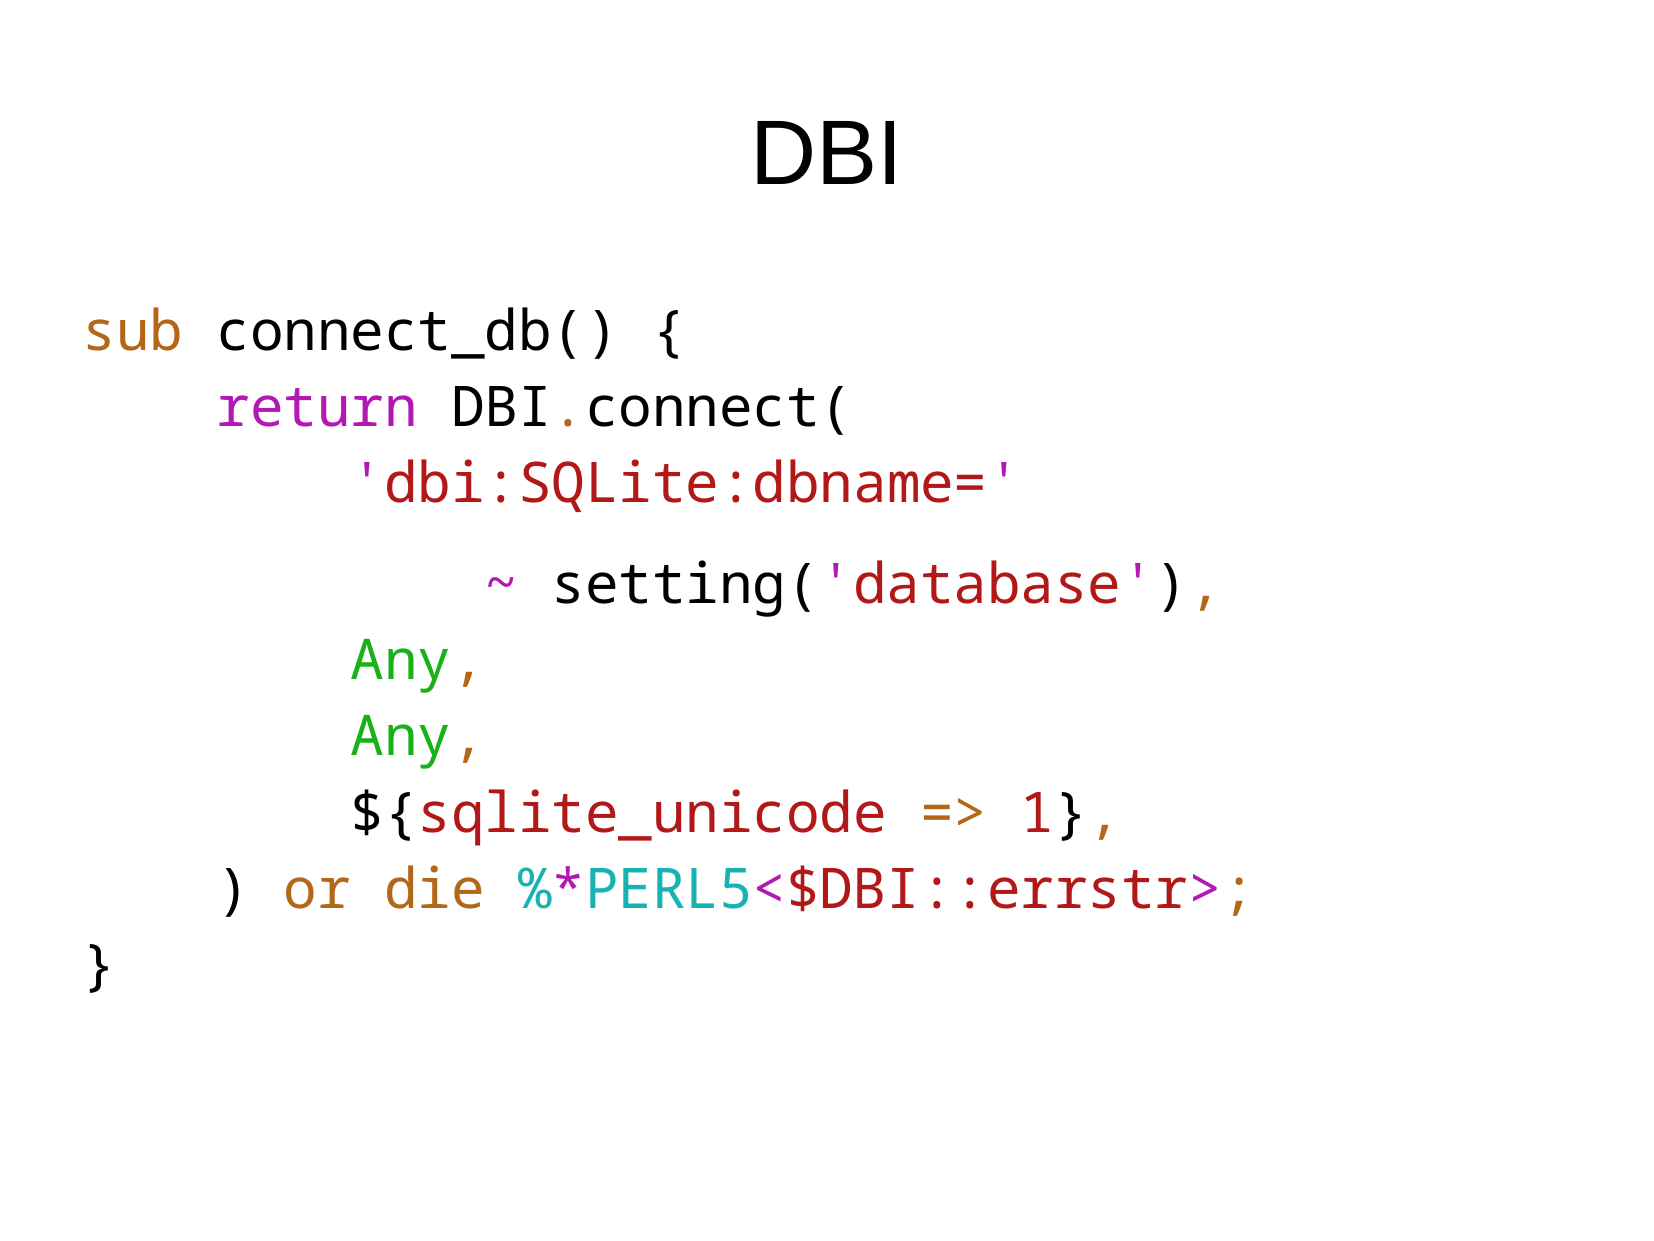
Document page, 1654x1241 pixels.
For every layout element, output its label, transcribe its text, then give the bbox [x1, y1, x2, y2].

list sub connect_db() { return DBI.connect( 'dbi:SQLite:dbname=' ~ setting('database'), Any, Any, ${sqlite_unicode => 1}, ) or die %*PERL5<$DBI::errstr>; } [82, 290, 1571, 1010]
title DBI [82, 49, 1571, 257]
